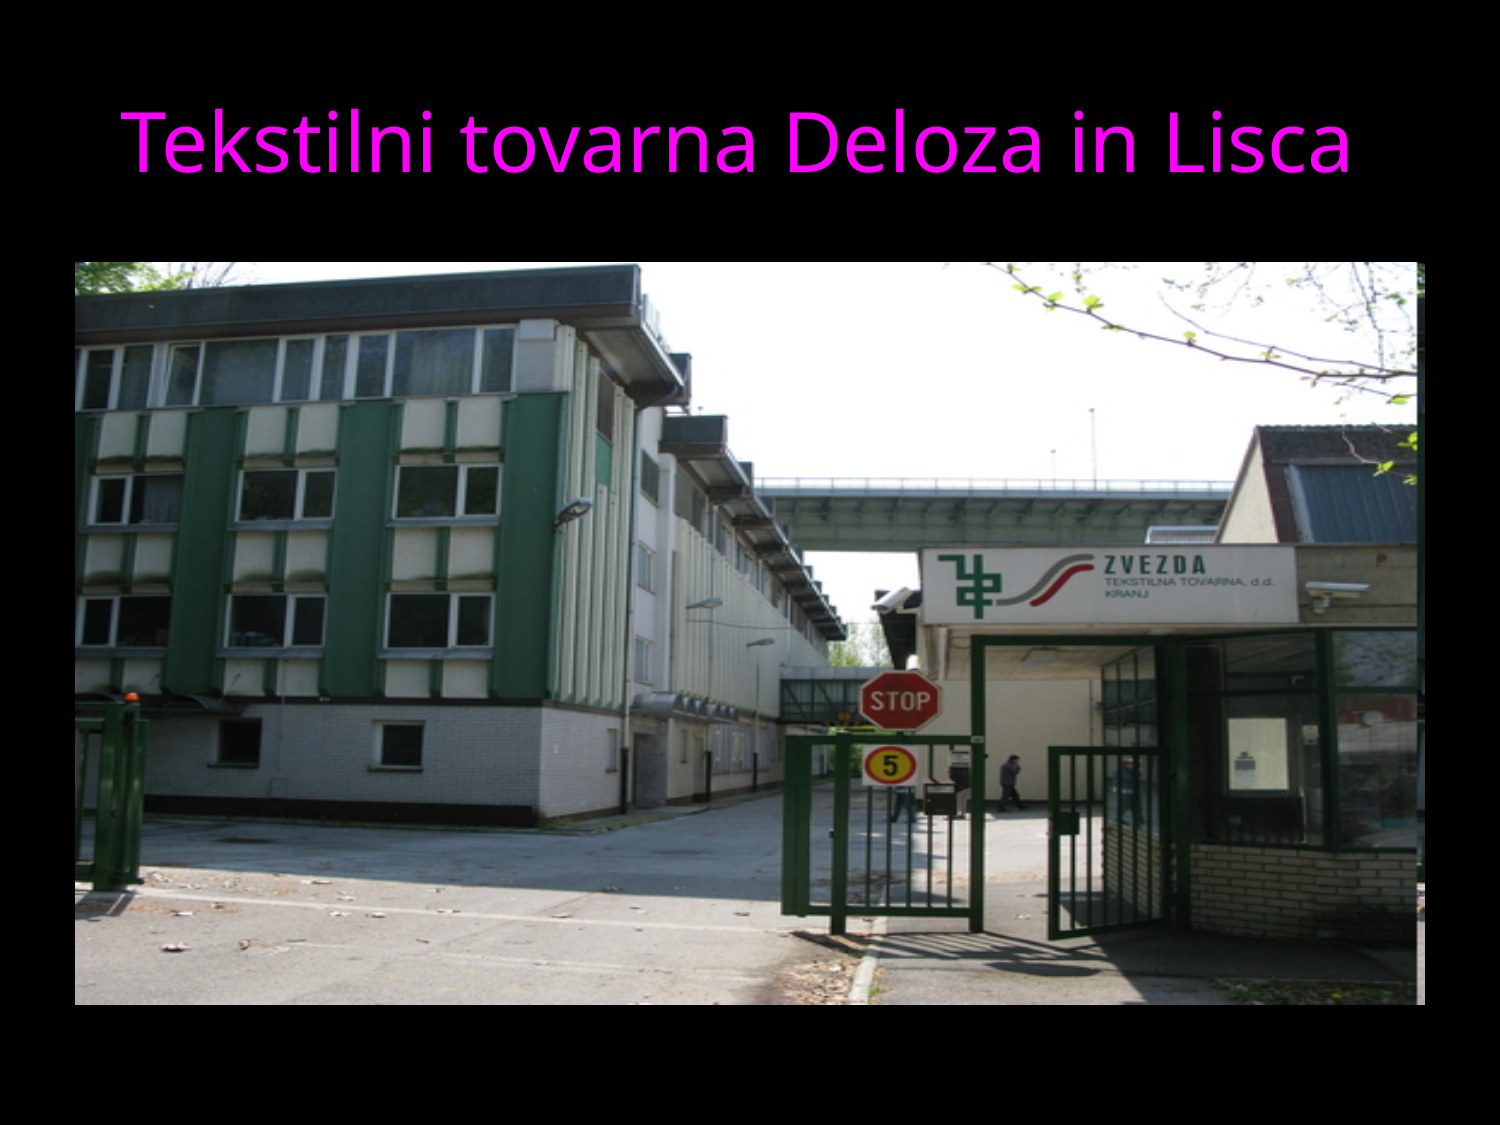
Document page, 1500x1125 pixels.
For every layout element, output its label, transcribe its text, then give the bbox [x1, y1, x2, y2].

picture [75, 262, 1425, 1005]
title Tekstilni tovarna Deloza in Lisca [75, 45, 1425, 233]
